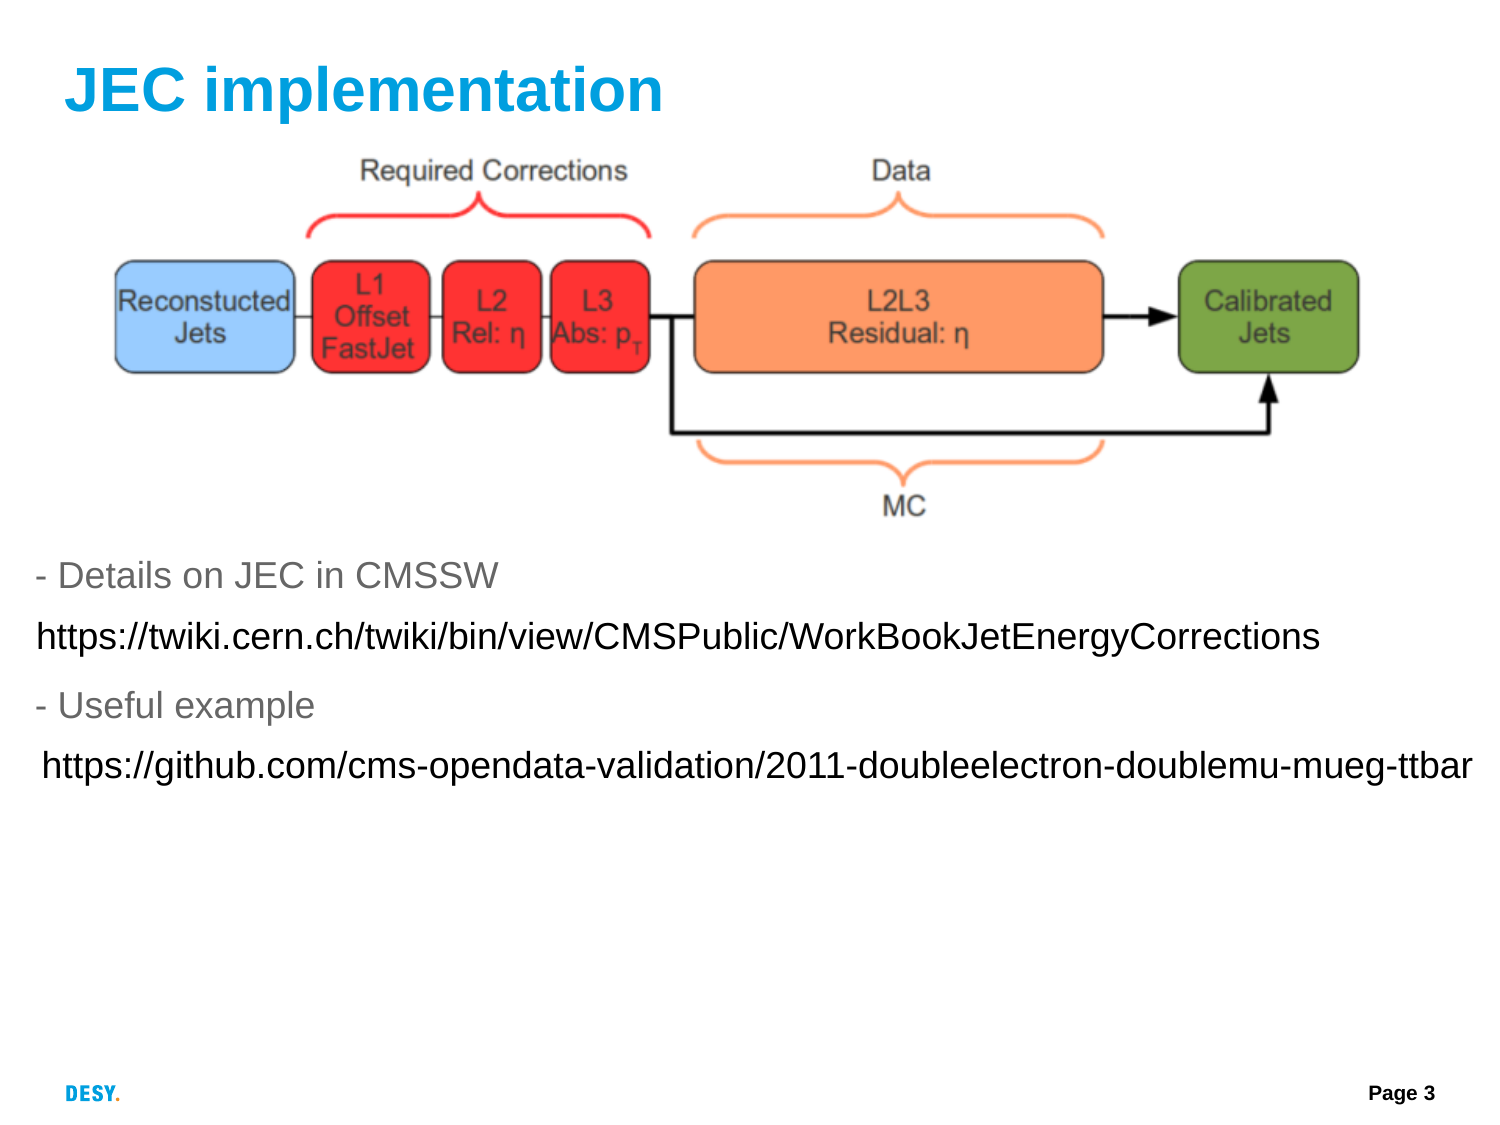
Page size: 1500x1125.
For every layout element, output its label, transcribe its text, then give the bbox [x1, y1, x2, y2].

title JEC implementation [64, 57, 1436, 132]
text_box https://github.com/cms-opendata-validation/2011-doubleelectron-doublemu-mueg-ttbar [26, 736, 1489, 794]
list - Details on JEC in CMSSW [34, 546, 1411, 607]
list - Useful example [34, 676, 1411, 737]
text_box https://twiki.cern.ch/twiki/bin/view/CMSPublic/WorkBookJetEnergyCorrections [21, 607, 1337, 665]
picture [90, 144, 1372, 527]
